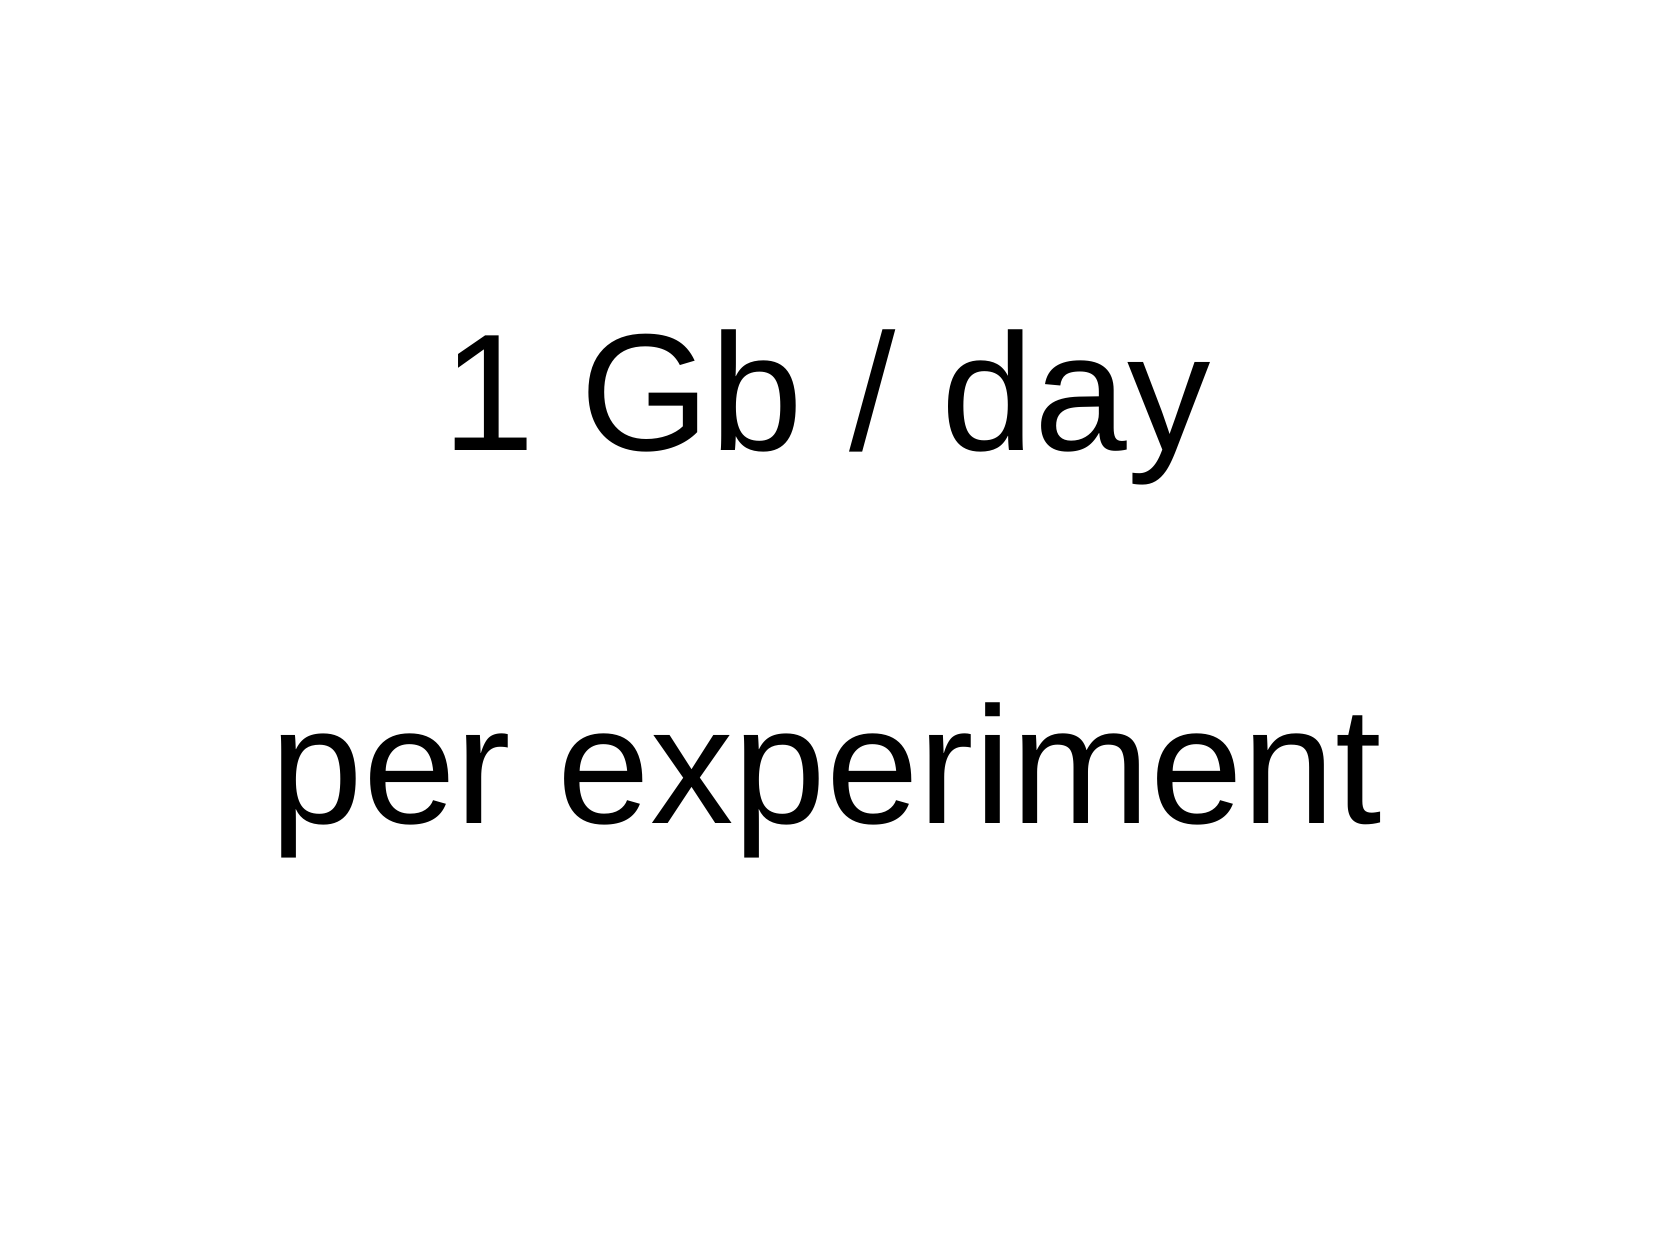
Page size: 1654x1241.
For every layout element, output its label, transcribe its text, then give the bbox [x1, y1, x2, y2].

subtitle 1 Gb / day per experiment [82, 56, 1571, 1102]
